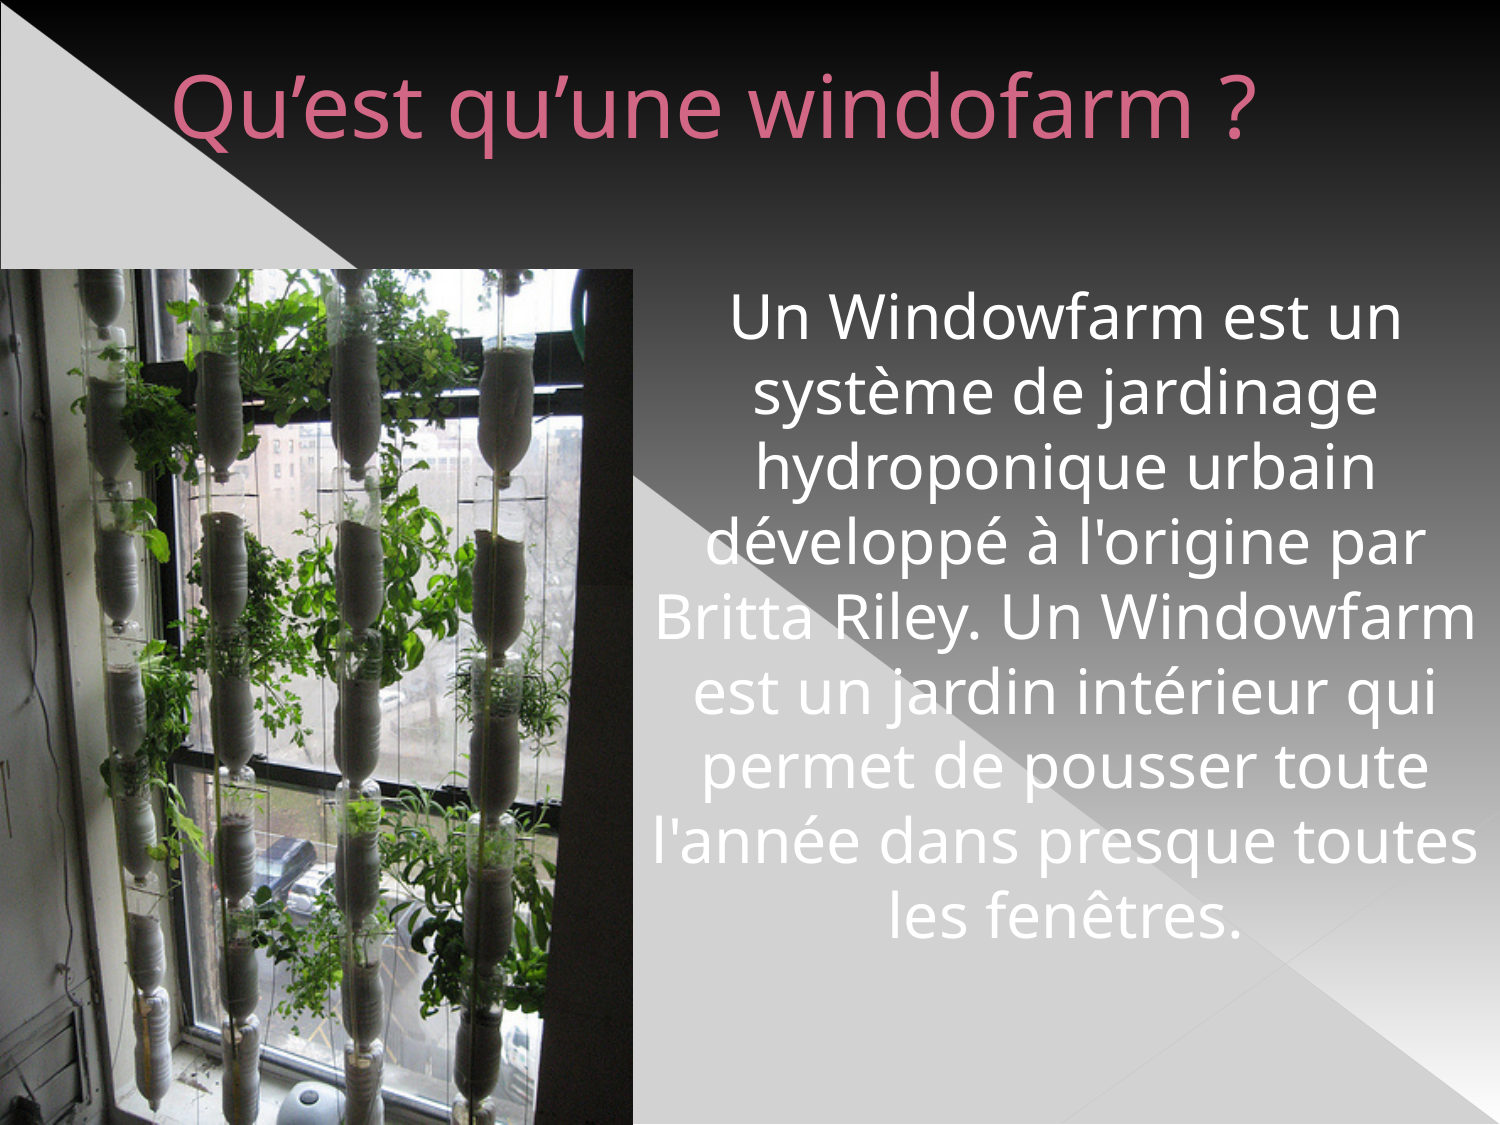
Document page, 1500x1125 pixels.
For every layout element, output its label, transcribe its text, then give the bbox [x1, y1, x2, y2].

list Un Windowfarm est un système de jardinage hydroponique urbain développé à l'origine par Britta Riley. Un Windowfarm est un jardin intérieur qui permet de pousser toute l'année dans presque toutes les fenêtres. [633, 269, 1500, 1125]
picture [0, 269, 633, 1125]
title Qu’est qu’une windofarm ? [75, 43, 1425, 269]
